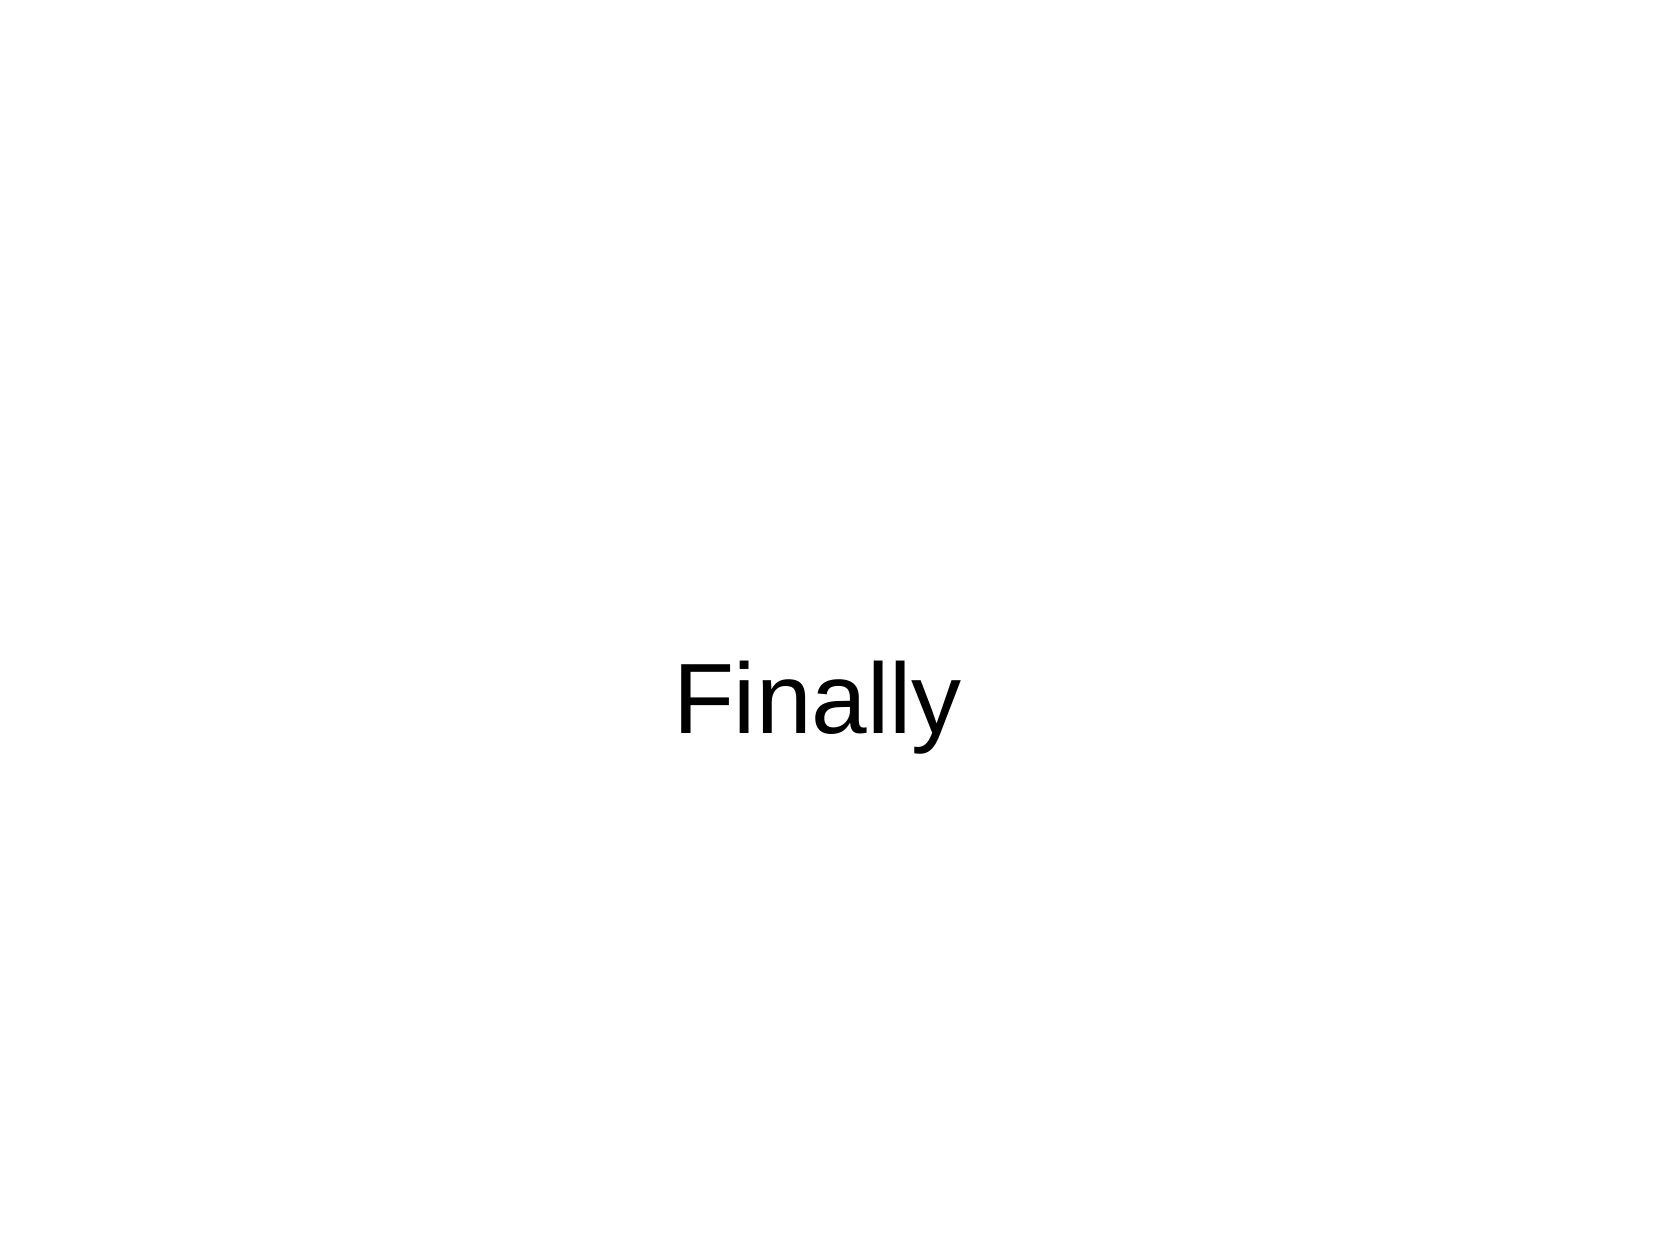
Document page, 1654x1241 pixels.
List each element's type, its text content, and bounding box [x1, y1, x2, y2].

subtitle Finally [82, 290, 1571, 1109]
